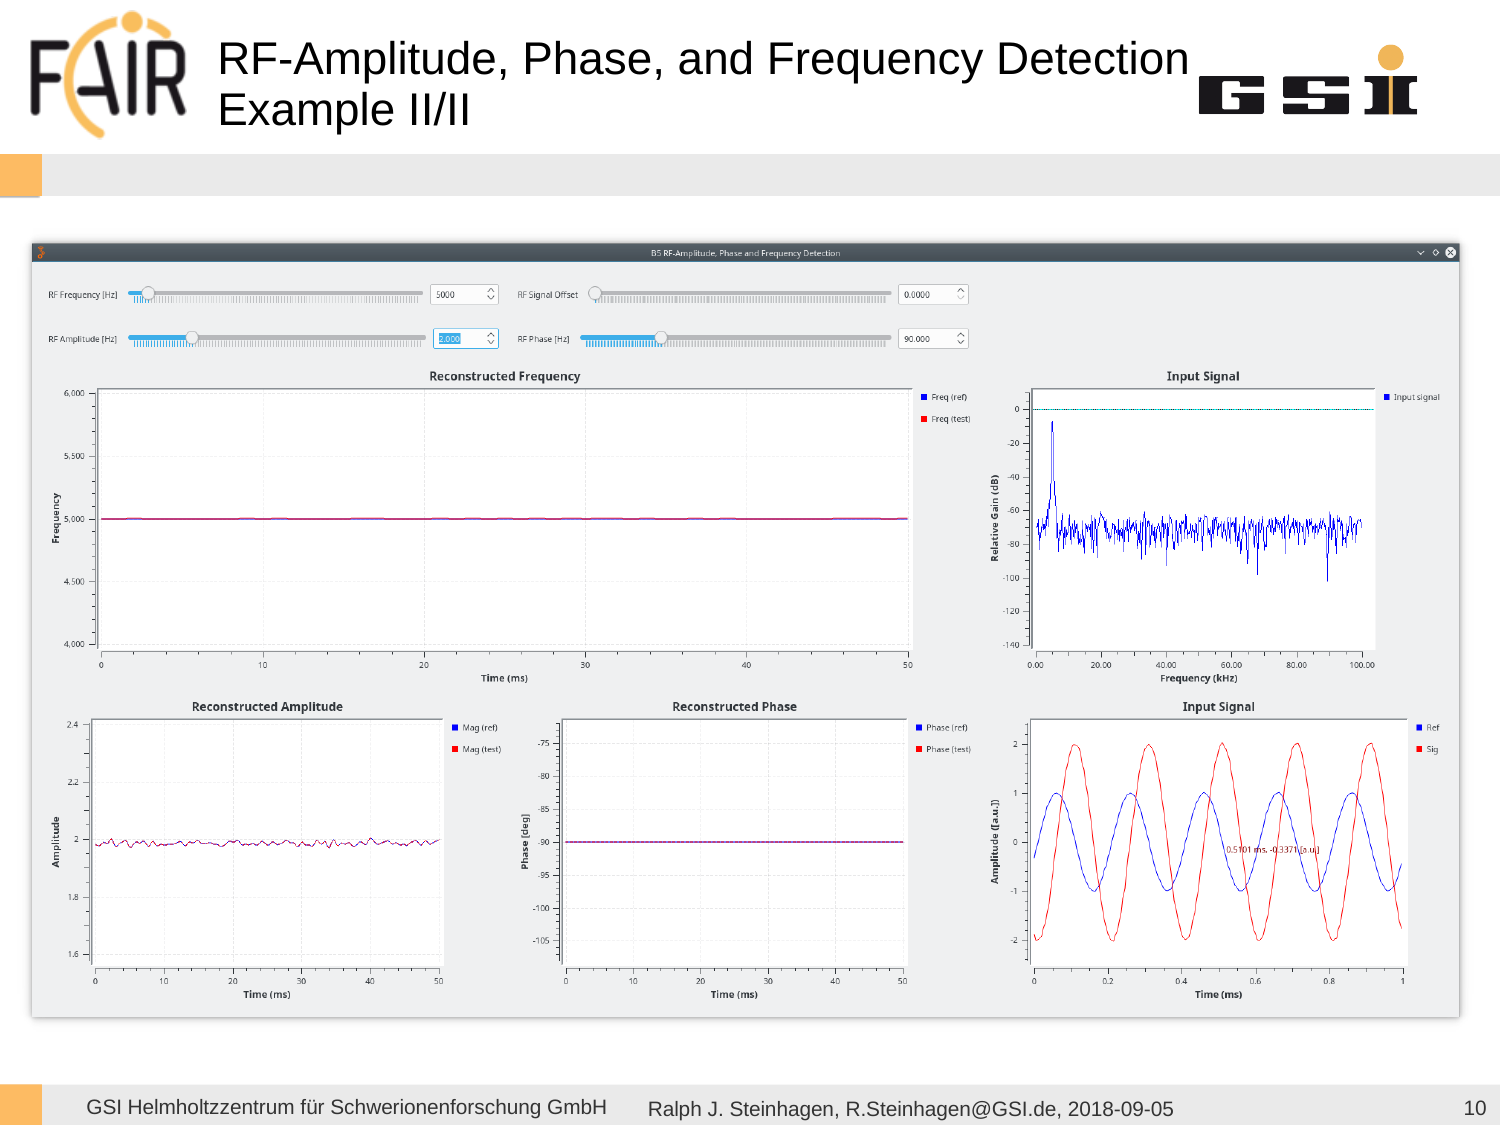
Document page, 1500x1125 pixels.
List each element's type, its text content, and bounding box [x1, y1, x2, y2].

picture [1199, 42, 1419, 117]
picture [17, 228, 1474, 1032]
title RF-Amplitude, Phase, and Frequency Detection Example II/II [217, 6, 1199, 161]
picture [30, 9, 187, 141]
